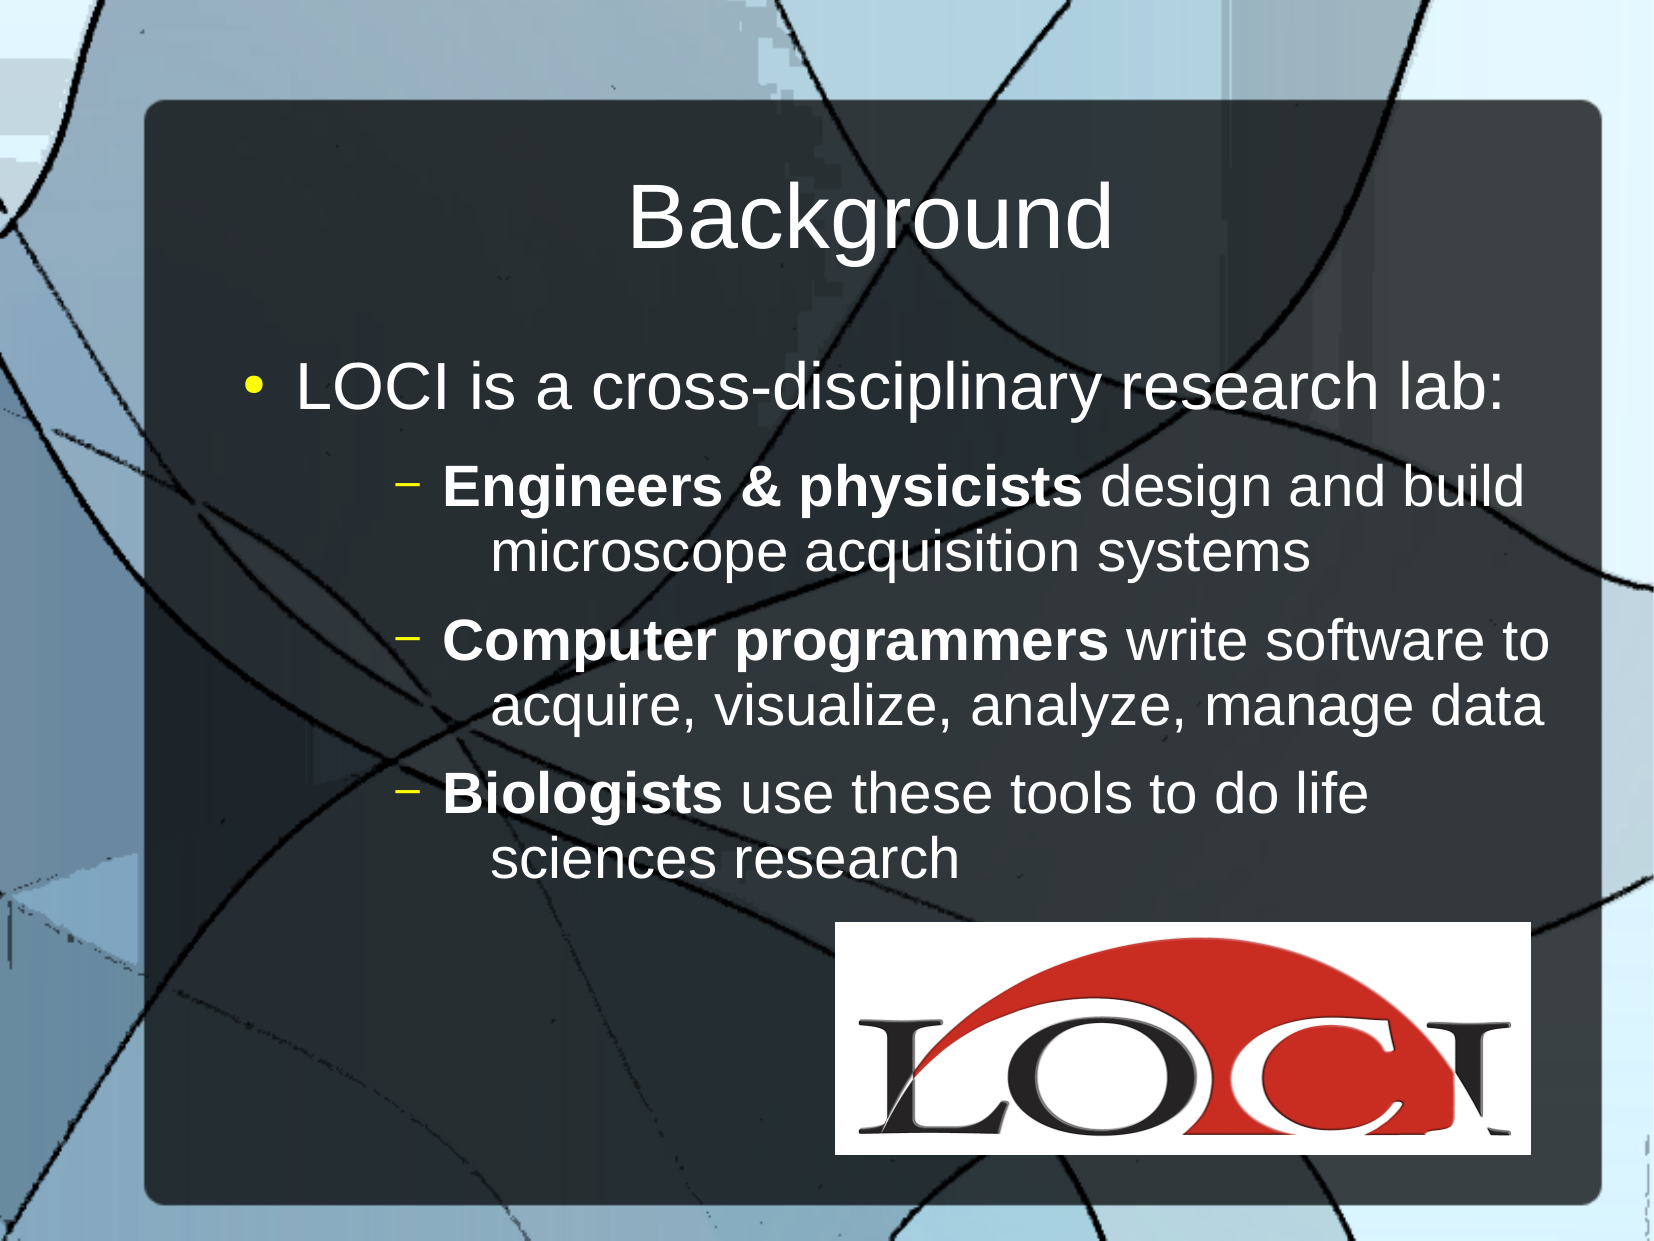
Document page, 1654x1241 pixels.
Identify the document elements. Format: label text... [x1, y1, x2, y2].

list LOCI is a cross-disciplinary research lab: Engineers & physicists design and build microscope acquisition systems Computer programmers write software to acquire, visualize, analyze, manage data Biologists use these tools to do life sciences research [206, 349, 1571, 1168]
picture [0, 0, 1654, 1241]
title Background [159, 108, 1583, 325]
